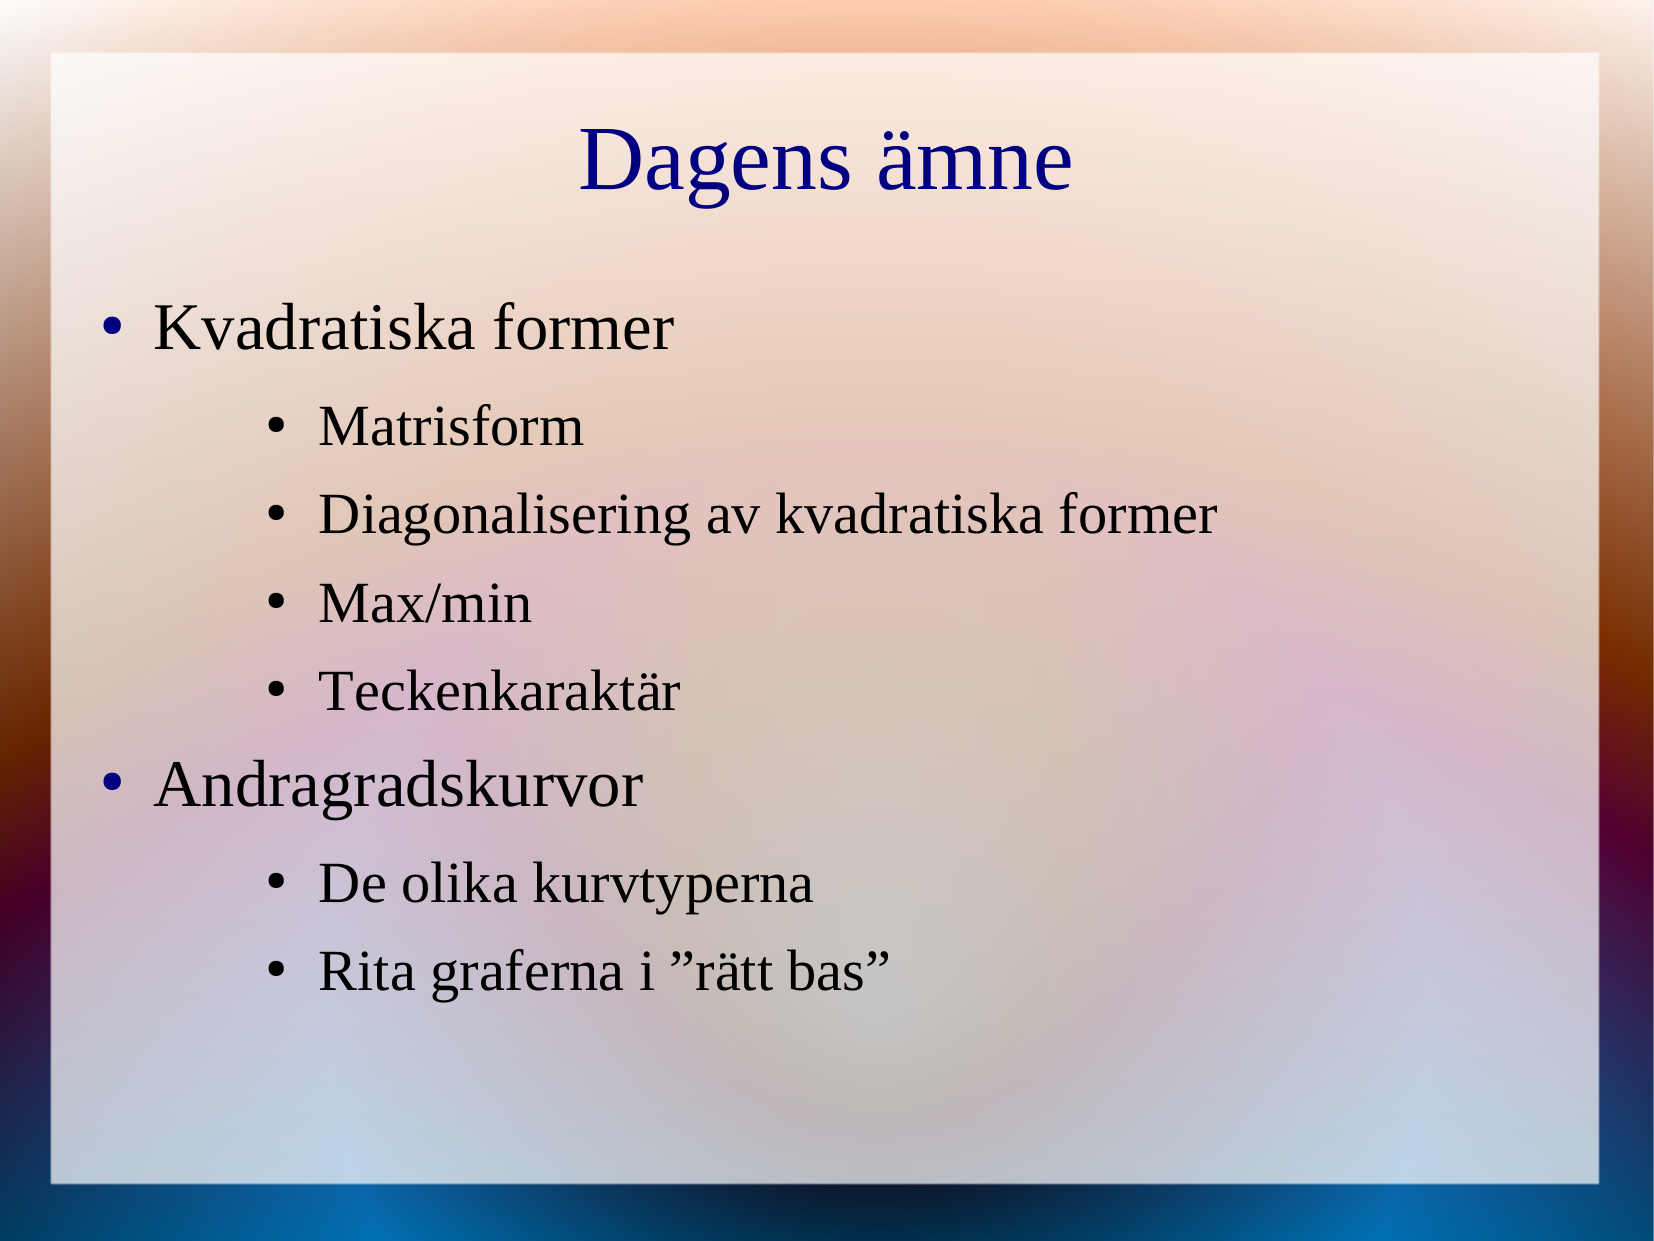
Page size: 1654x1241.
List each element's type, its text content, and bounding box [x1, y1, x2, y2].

picture [0, 0, 1654, 1241]
list Kvadratiska former Matrisform Diagonalisering av kvadratiska former Max/min Teckenkaraktär Andragradskurvor De olika kurvtyperna Rita graferna i ”rätt bas” [82, 290, 1571, 1094]
title Dagens ämne [82, 62, 1571, 256]
